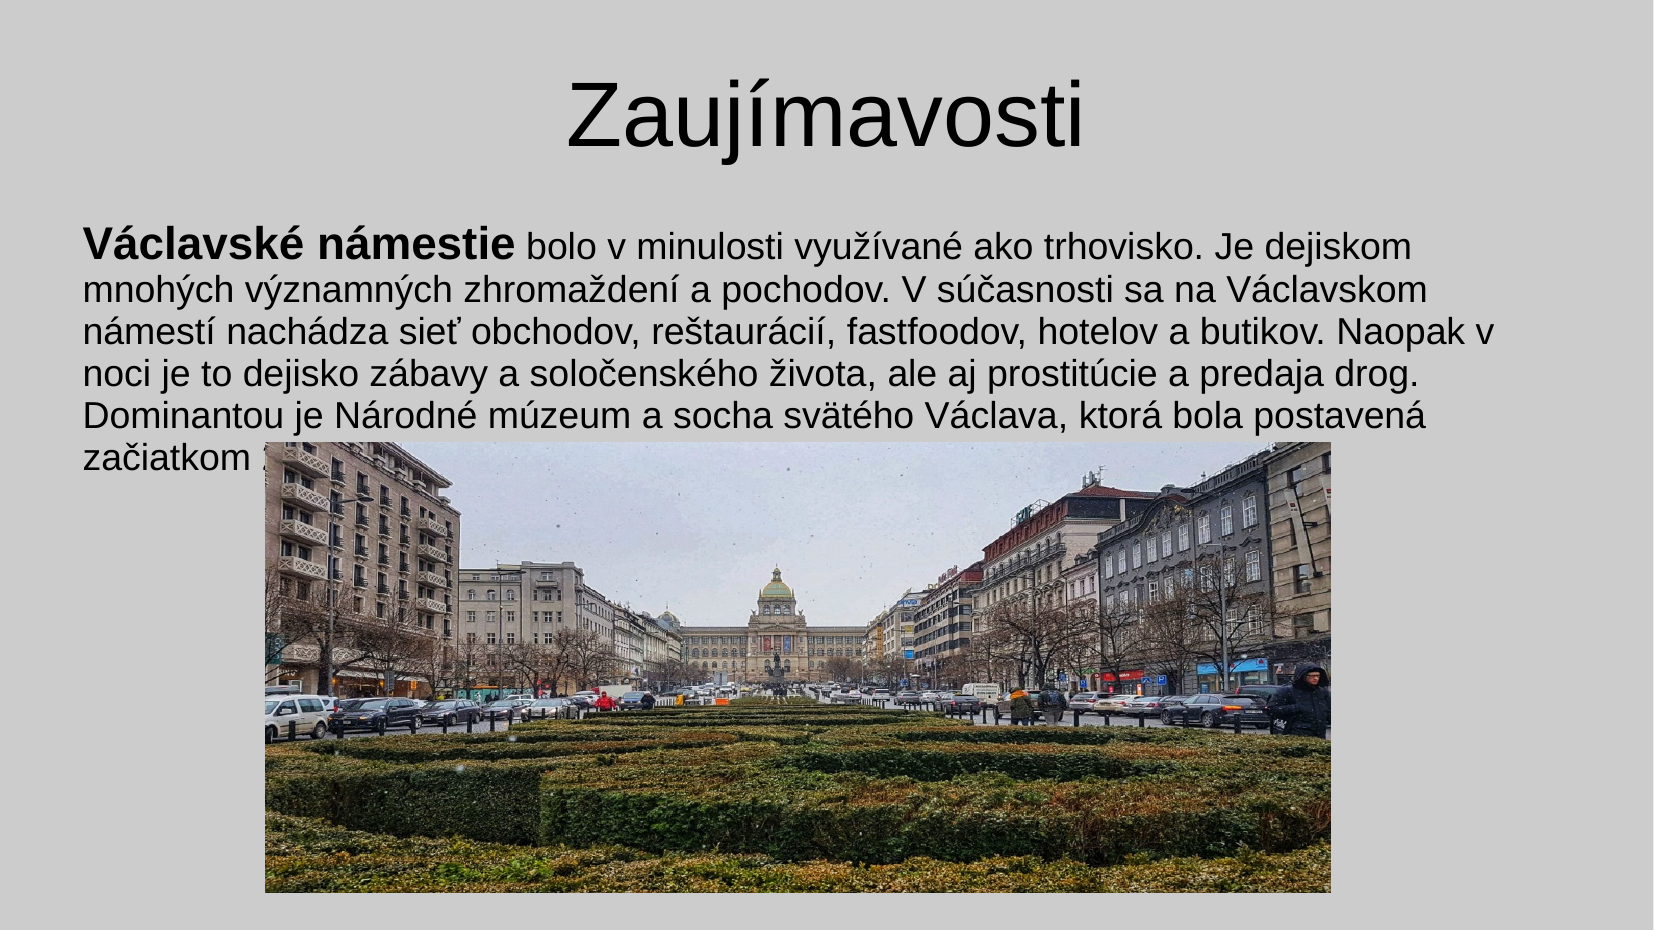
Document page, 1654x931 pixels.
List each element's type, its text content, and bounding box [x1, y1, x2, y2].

title Zaujímavosti [82, 37, 1571, 193]
list Václavské námestie bolo v minulosti využívané ako trhovisko. Je dejiskom mnohých významných zhromaždení a pochodov. V súčasnosti sa na Václavskom námestí nachádza sieť obchodov, reštaurácií, fastfoodov, hotelov a butikov. Naopak v noci je to dejisko zábavy a soločenského života, ale aj prostitúcie a predaja drog. Dominantou je Národné múzeum a socha svätého Václava, ktorá bola postavená začiatkom 20. storočia. [82, 217, 1571, 758]
picture [265, 442, 1331, 893]
